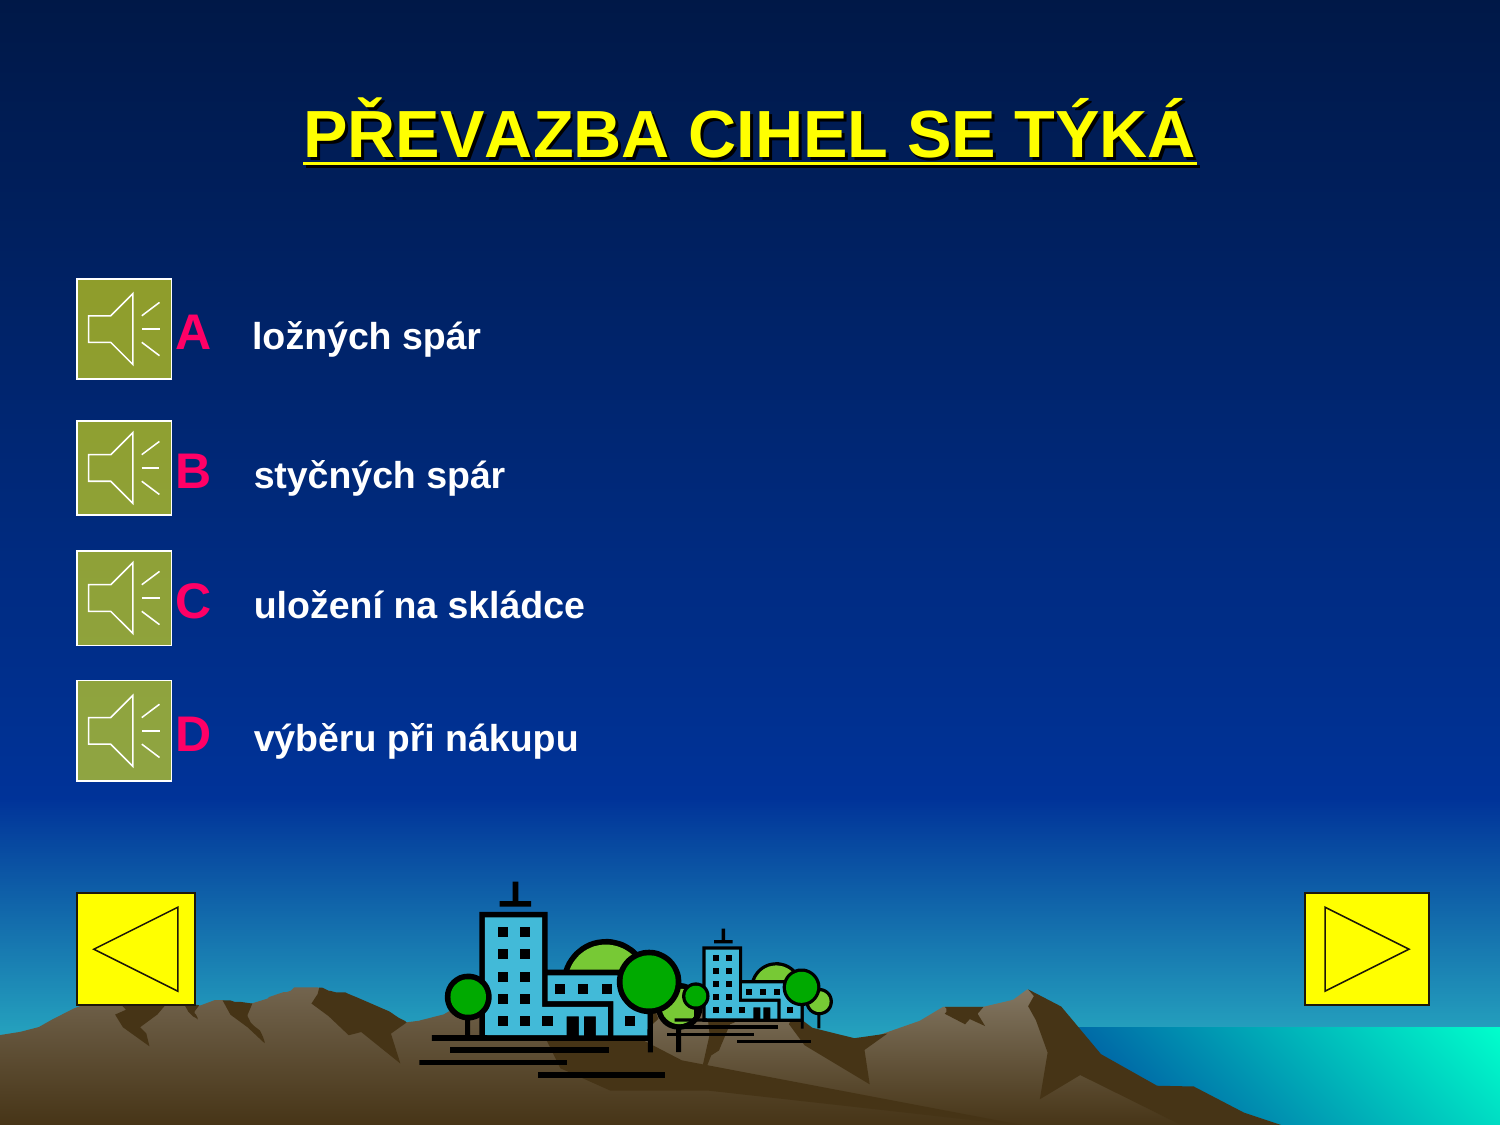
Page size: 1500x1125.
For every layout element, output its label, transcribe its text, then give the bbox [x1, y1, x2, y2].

text_box B styčných spár [76, 420, 172, 516]
picture [419, 881, 833, 1078]
text_box [1305, 893, 1429, 1006]
title PŘEVAZBA CIHEL SE TÝKÁ [75, 37, 1426, 225]
text_box C uložení na skládce [76, 550, 172, 646]
text_box A ložných spár [76, 278, 172, 380]
text_box [76, 893, 195, 1006]
text_box D výběru při nákupu [76, 680, 172, 782]
